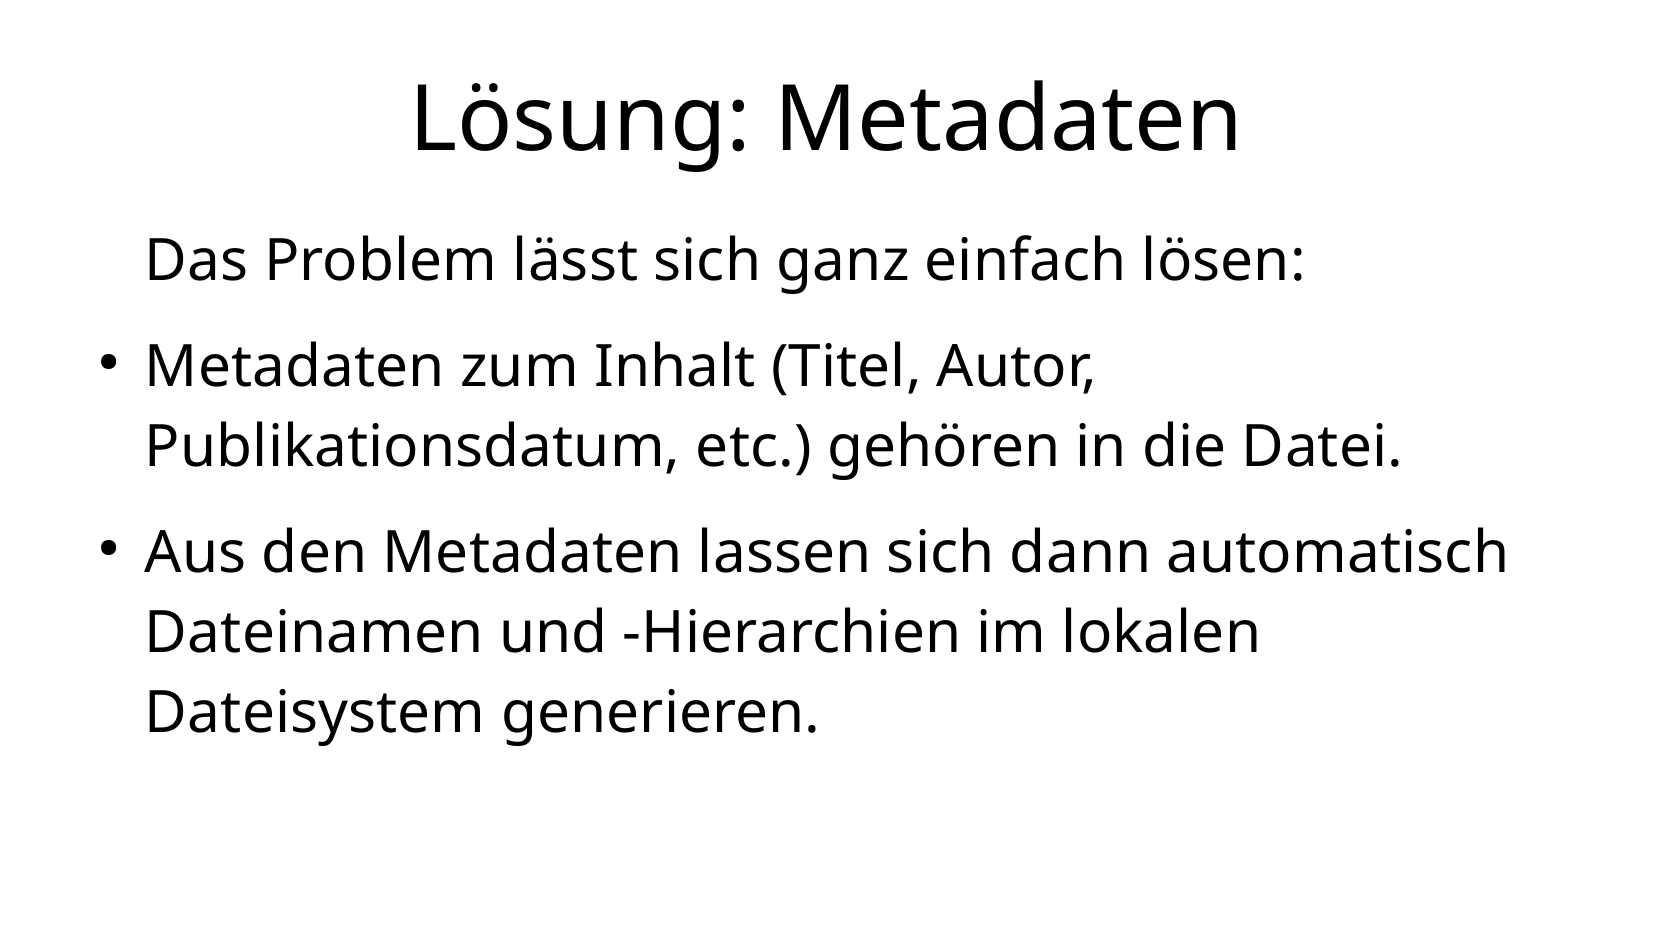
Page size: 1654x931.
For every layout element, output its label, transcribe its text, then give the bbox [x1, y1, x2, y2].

title Lösung: Metadaten [82, 37, 1571, 193]
list Das Problem lässt sich ganz einfach lösen: Metadaten zum Inhalt (Titel, Autor, Publikationsdatum, etc.) gehören in die Datei. Aus den Metadaten lassen sich dann automatisch Dateinamen und -Hierarchien im lokalen Dateisystem generieren. [82, 217, 1571, 758]
